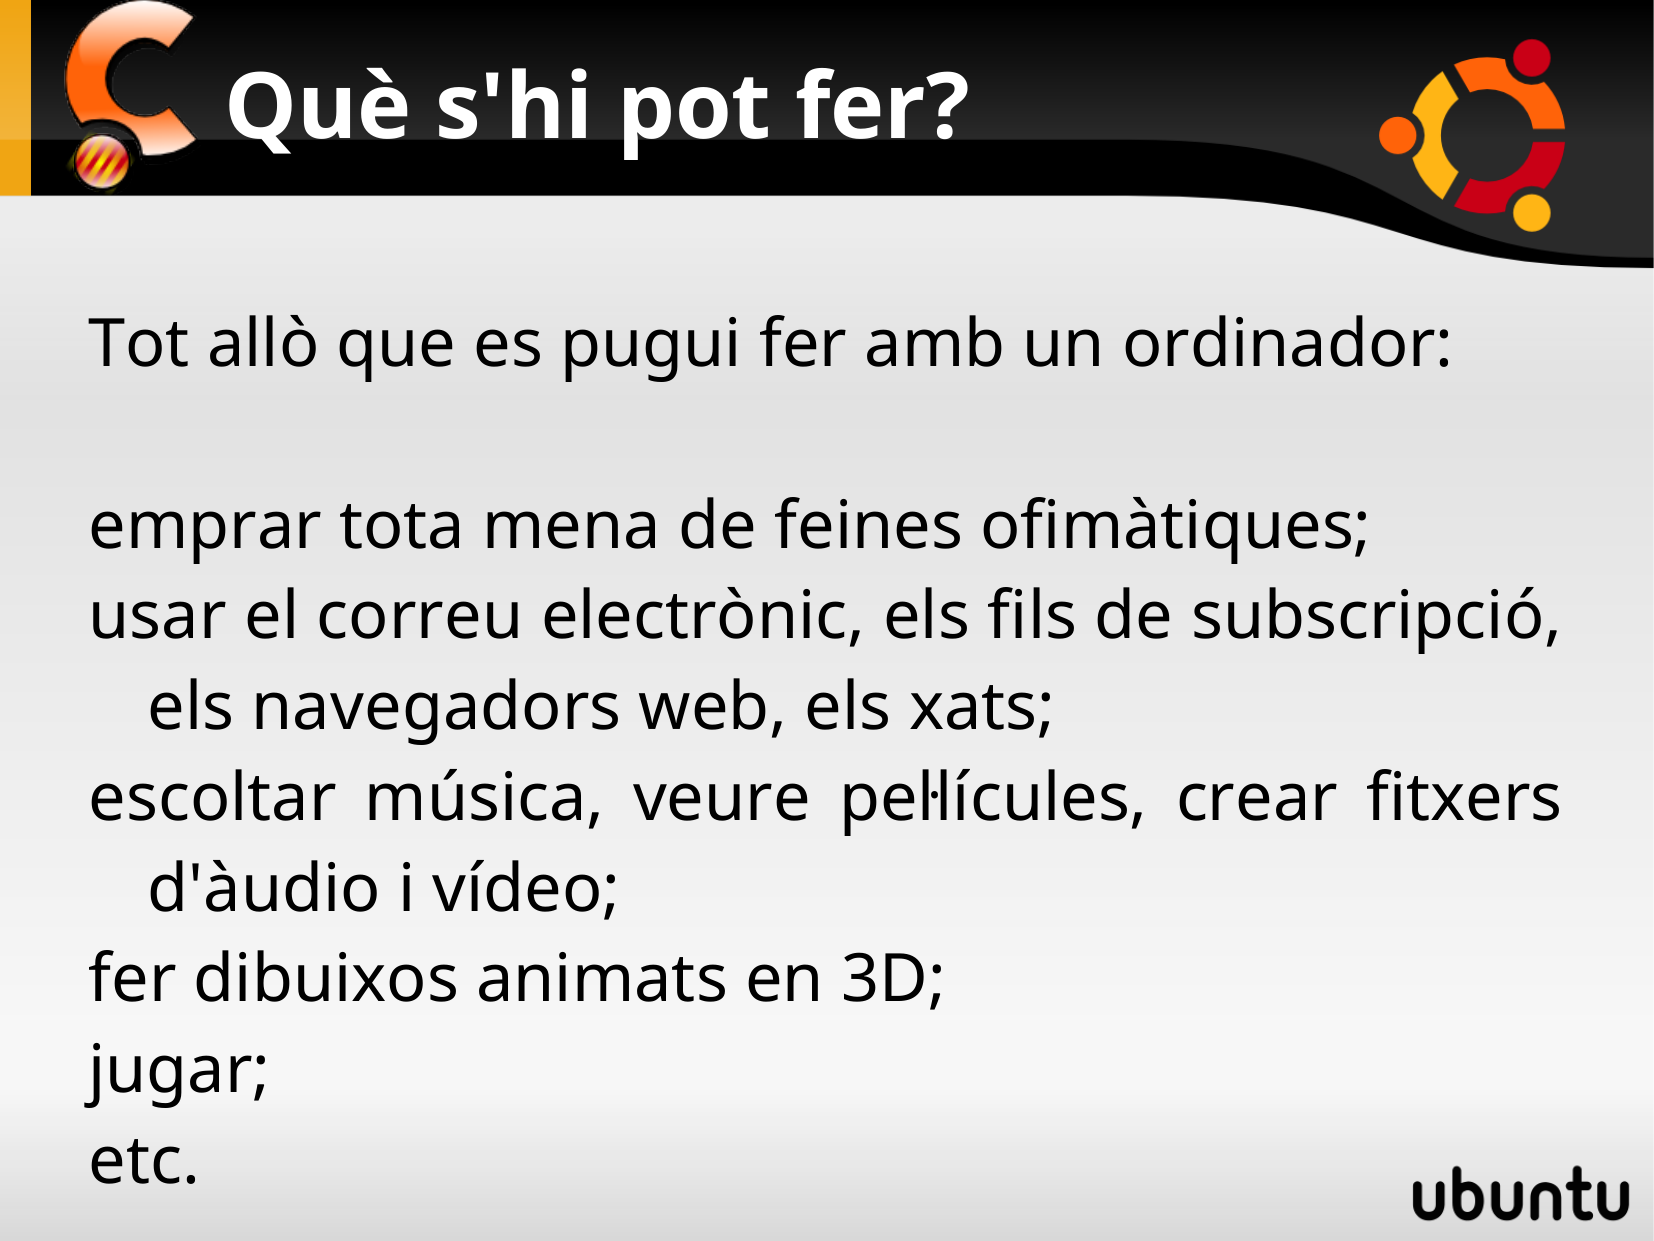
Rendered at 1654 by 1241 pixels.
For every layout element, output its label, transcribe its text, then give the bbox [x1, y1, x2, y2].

text_box Tot allò que es pugui fer amb un ordinador: emprar tota mena de feines ofimàtiques; usar el correu electrònic, els fils de subscripció, els navegadors web, els xats; escoltar música, veure pel·lícules, crear fitxers d'àudio i vídeo; fer dibuixos animats en 3D; jugar; etc. [88, 295, 1565, 1123]
title Què s'hi pot fer? [76, 0, 1565, 208]
picture [0, 0, 1654, 1241]
